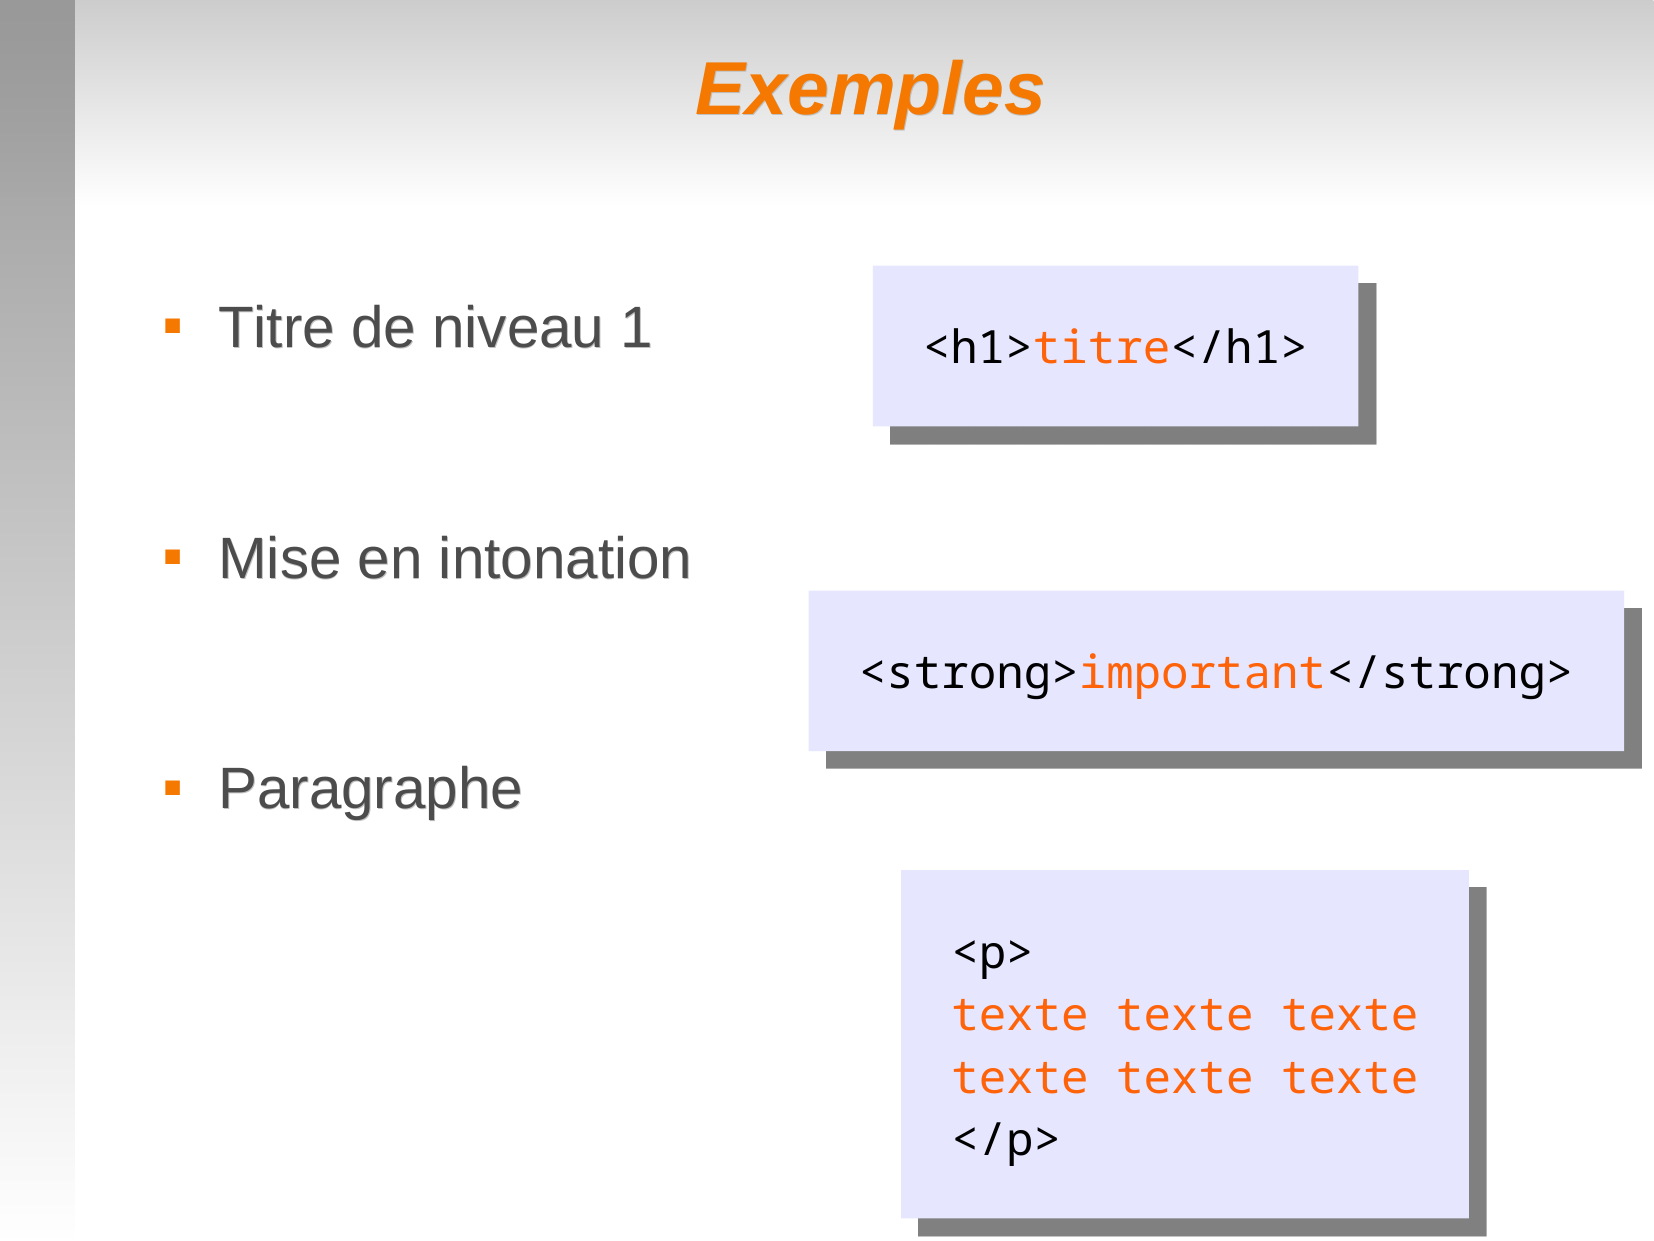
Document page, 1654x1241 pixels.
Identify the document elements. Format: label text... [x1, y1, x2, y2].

text_box <h1>titre</h1> [872, 265, 1359, 418]
title Exemples [88, 0, 1654, 178]
text_box <p> texte texte texte texte texte texte </p> [901, 870, 1469, 1182]
text_box <strong>important</strong> [808, 590, 1625, 742]
list Titre de niveau 1 Mise en intonation Paragraphe [147, 295, 827, 1196]
